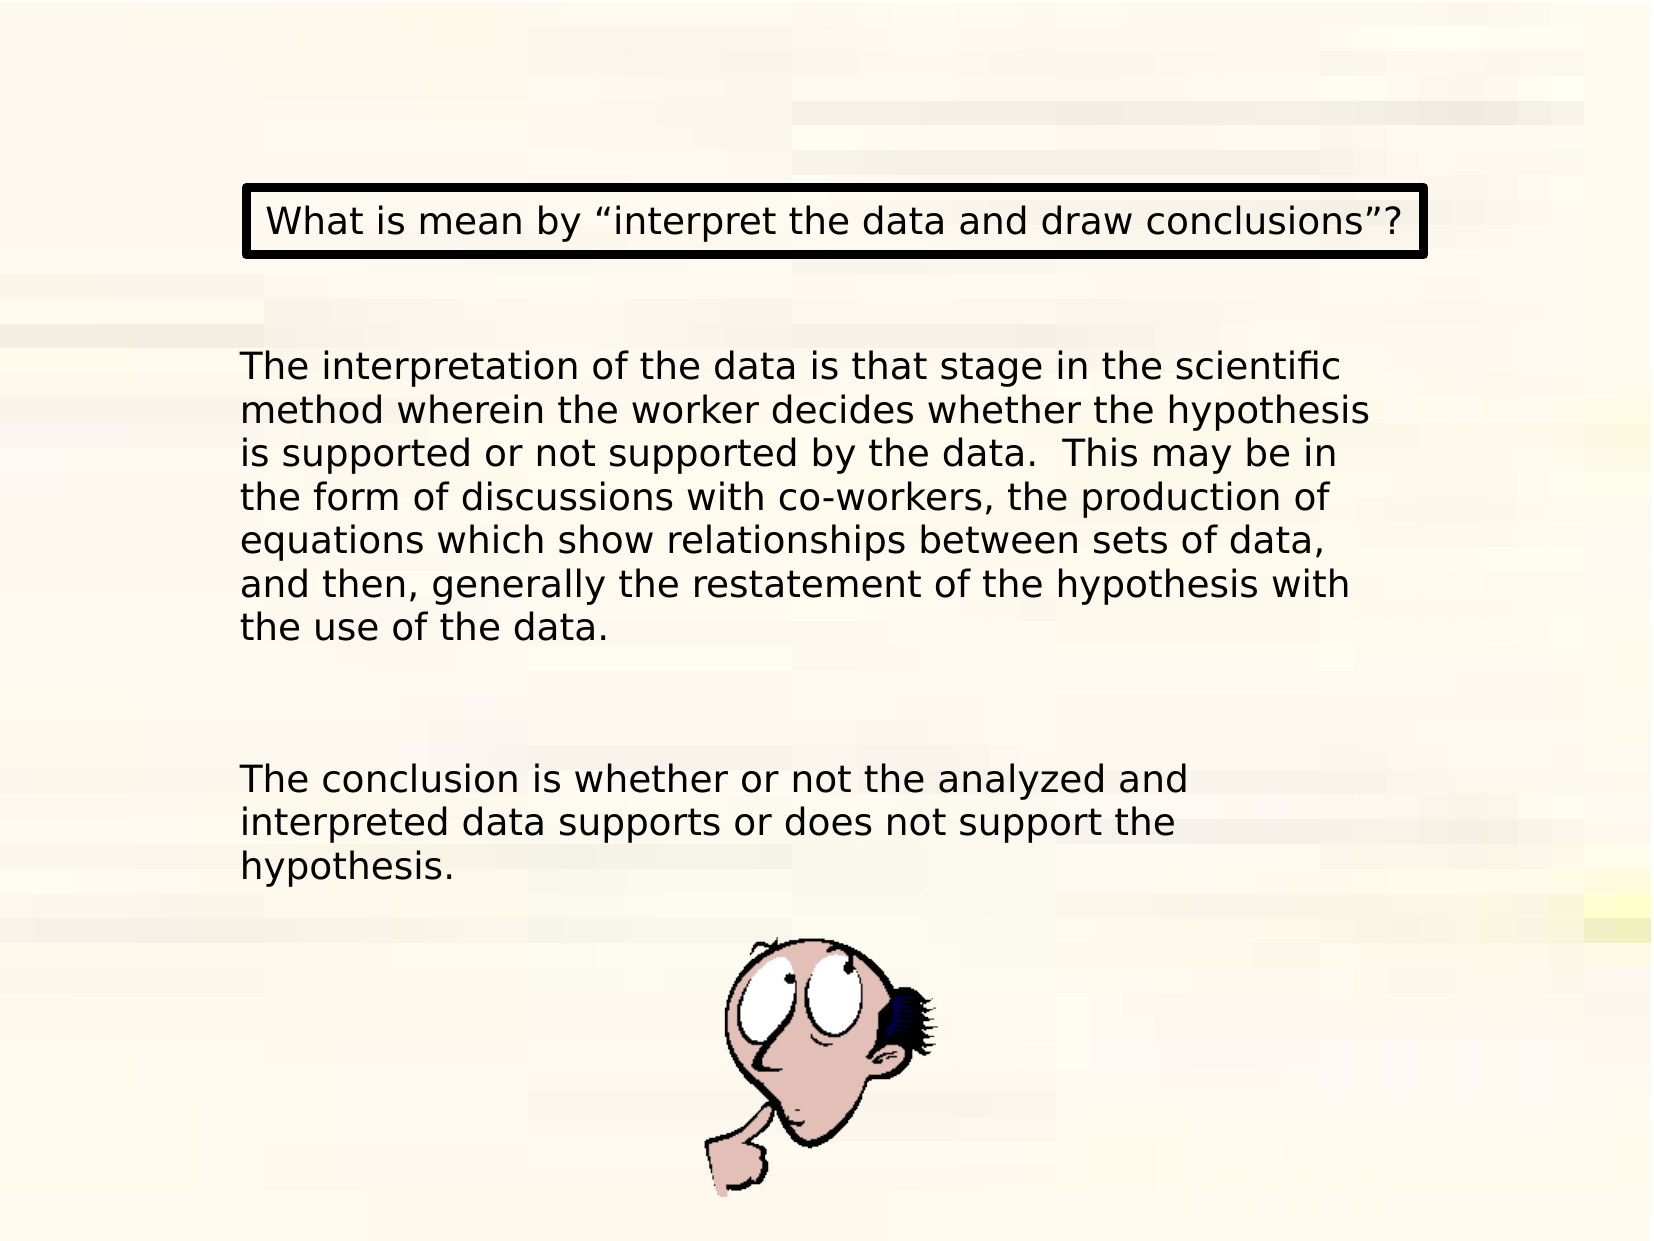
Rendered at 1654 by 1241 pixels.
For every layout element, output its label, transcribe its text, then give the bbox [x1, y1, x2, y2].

text_box The conclusion is whether or not the analyzed and interpreted data supports or does not support the hypothesis. [225, 750, 1388, 896]
picture [0, 2, 1651, 1241]
text_box The interpretation of the data is that stage in the scientific method wherein the worker decides whether the hypothesis is supported or not supported by the data. This may be in the form of discussions with co-workers, the production of equations which show relationships between sets of data, and then, generally the restatement of the hypothesis with the use of the data. [225, 337, 1388, 657]
text_box What is mean by “interpret the data and draw conclusions”? [246, 187, 1424, 255]
